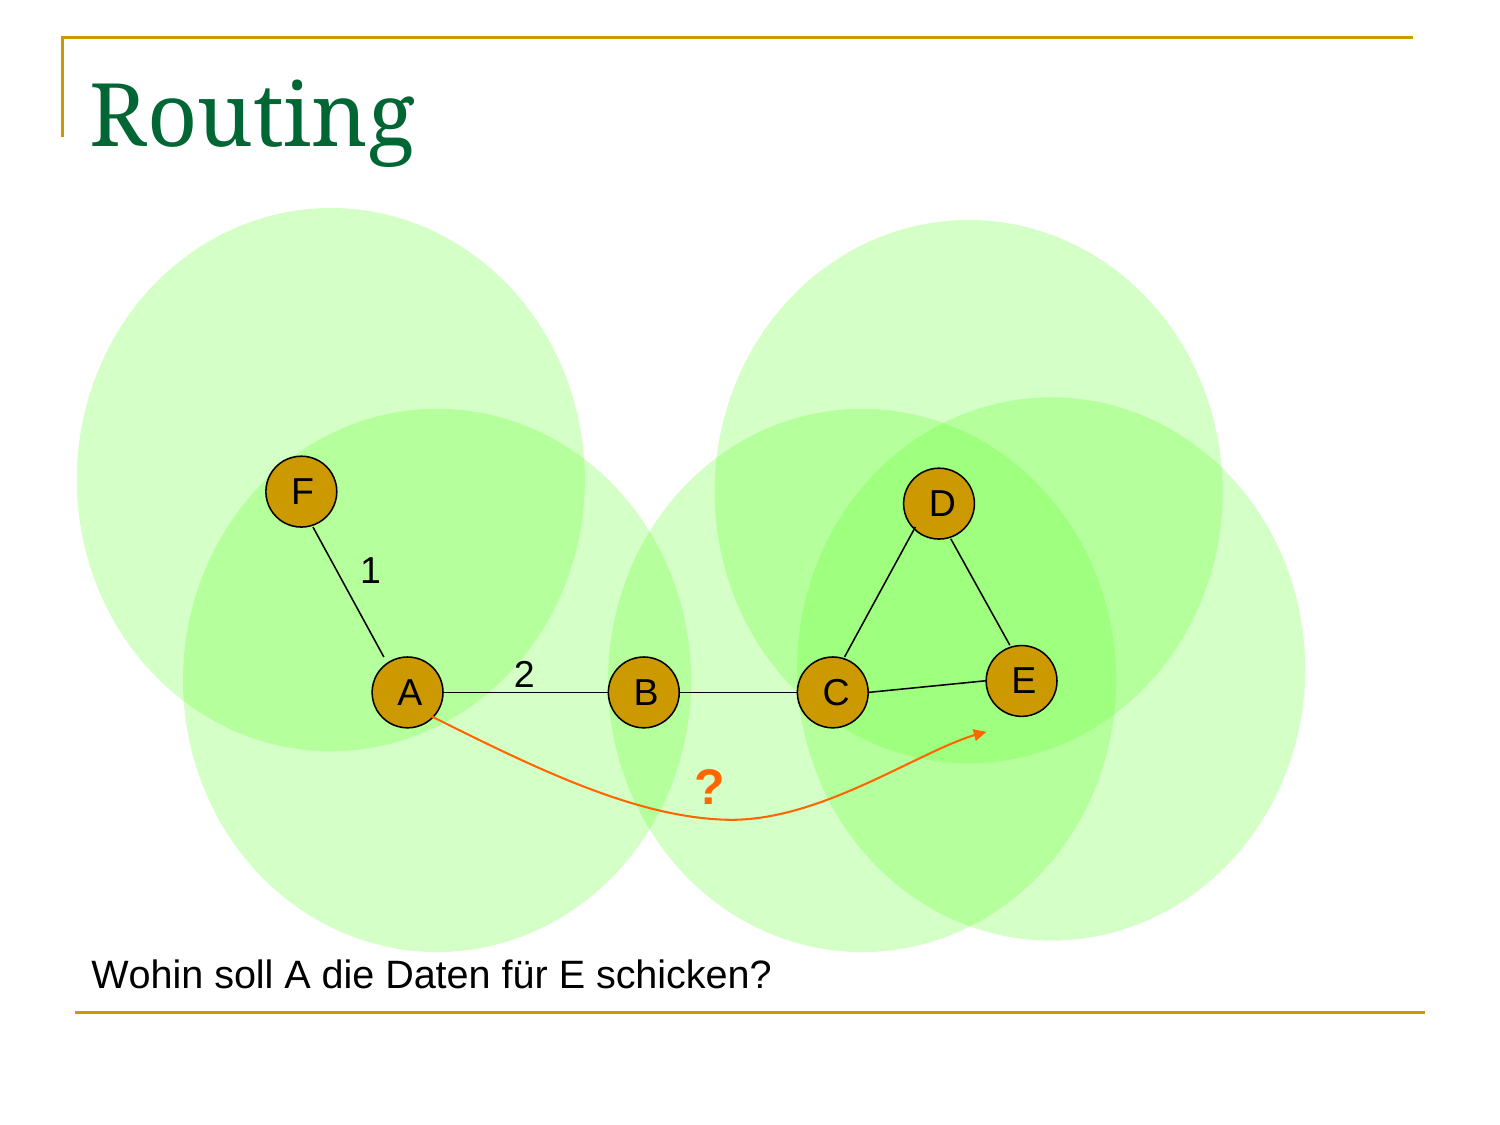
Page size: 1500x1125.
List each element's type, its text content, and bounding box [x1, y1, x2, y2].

text_box E [986, 645, 1058, 717]
text_box ? [679, 751, 740, 823]
text_box [76, 233, 1306, 952]
text_box C [797, 656, 869, 728]
title Routing [75, 45, 1426, 233]
text_box F [265, 456, 337, 528]
text_box 2 [498, 645, 550, 703]
list Wohin soll A die Daten für E schicken? [76, 952, 1425, 1006]
text_box 1 [345, 542, 396, 600]
text_box D [903, 468, 975, 540]
text_box A [372, 656, 444, 728]
text_box B [608, 656, 680, 728]
